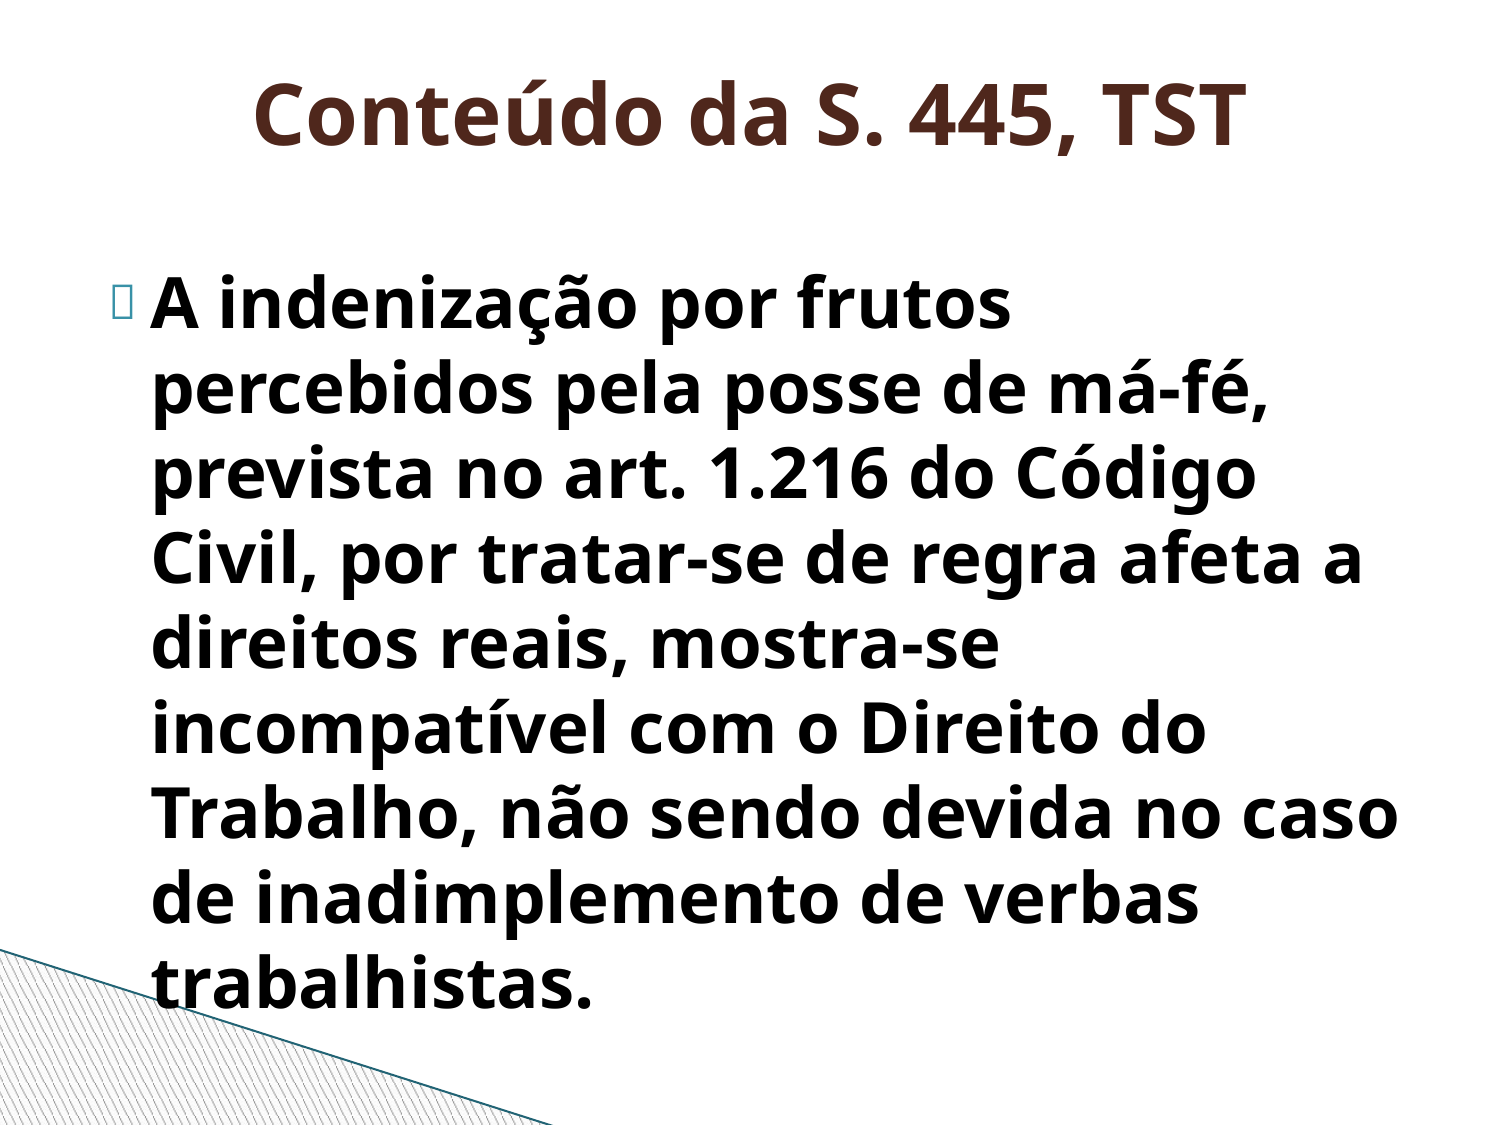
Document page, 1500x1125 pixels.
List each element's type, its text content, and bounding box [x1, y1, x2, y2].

list A indenização por frutos percebidos pela posse de má-fé, prevista no art. 1.216 do Código Civil, por tratar-se de regra afeta a direitos reais, mostra-se incompatível com o Direito do Trabalho, não sendo devida no caso de inadimplemento de verbas trabalhistas. [75, 243, 1425, 986]
title Conteúdo da S. 445, TST [75, 45, 1425, 233]
picture [0, 952, 543, 1125]
